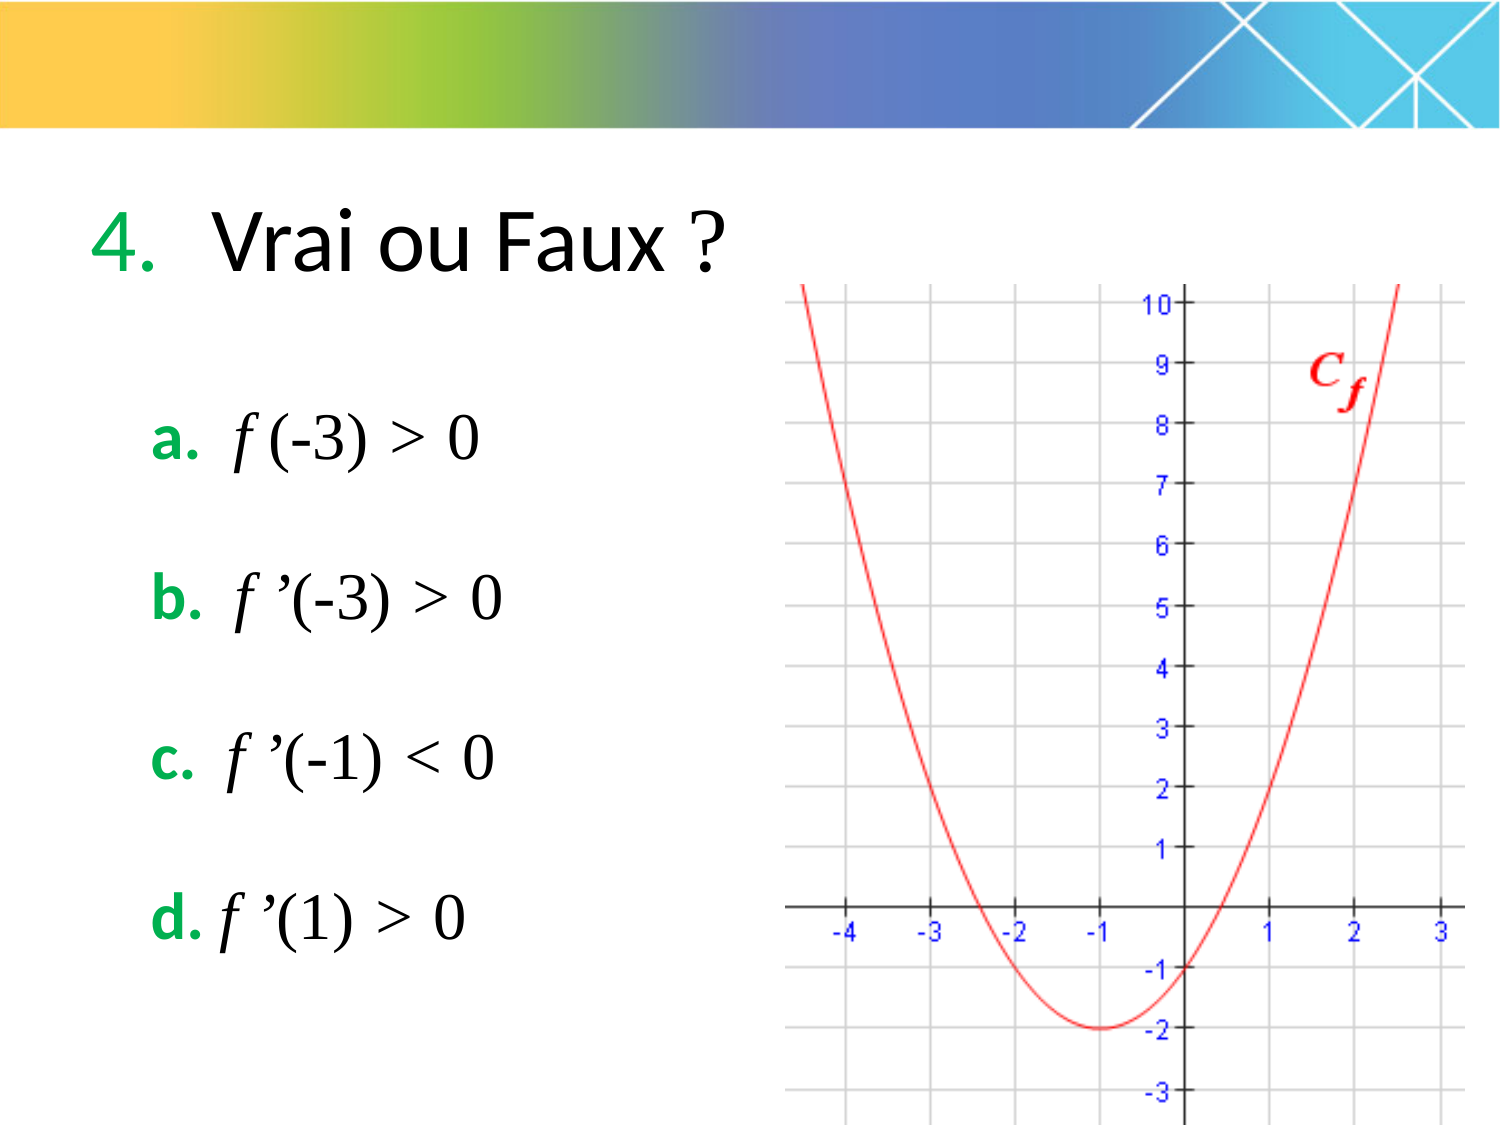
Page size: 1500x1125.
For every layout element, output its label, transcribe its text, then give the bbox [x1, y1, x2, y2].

title Vrai ou Faux ? [75, 164, 1426, 305]
picture [785, 284, 1465, 1125]
text_box a. f (-3) > 0 b. f ’(-3) > 0 c. f ’(-1) < 0 d. f ’(1) > 0 [135, 385, 691, 1047]
